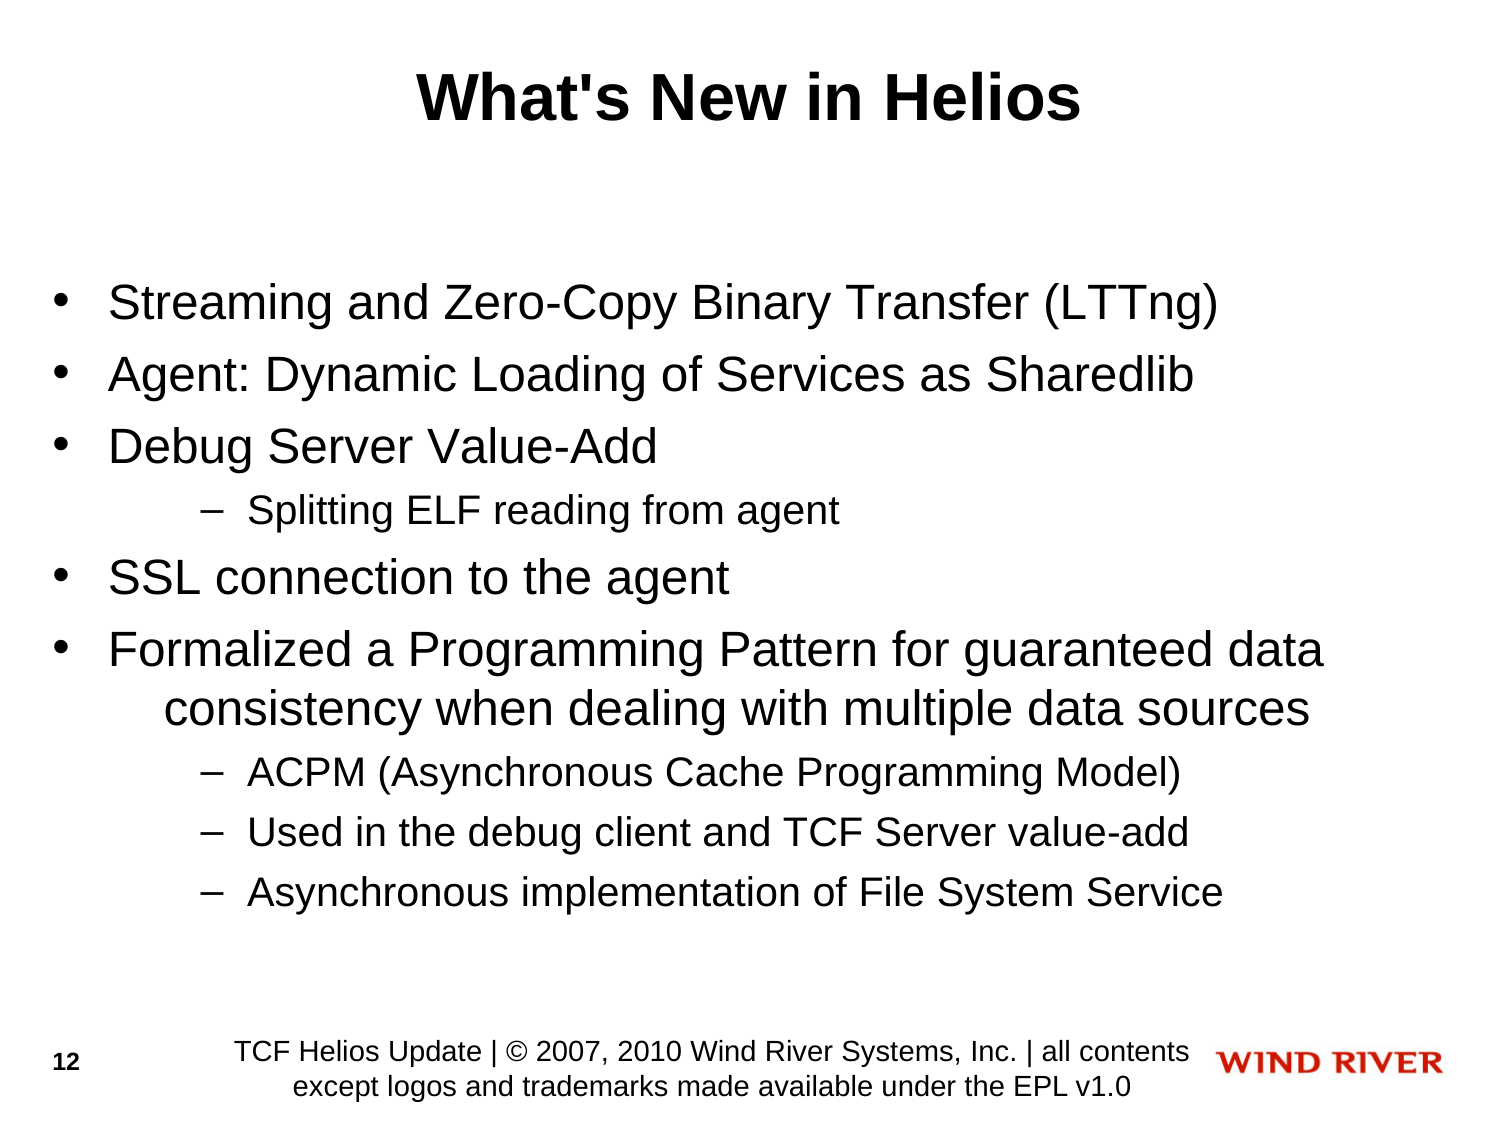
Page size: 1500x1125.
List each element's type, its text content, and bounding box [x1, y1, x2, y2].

text_box [37, 1037, 187, 1113]
text_box TCF Helios Update | © 2007, 2010 Wind River Systems, Inc. | all contents except logos and trademarks made available under the EPL v1.0 [187, 1025, 1238, 1125]
title What's New in Helios [37, 37, 1463, 151]
list Streaming and Zero-Copy Binary Transfer (LTTng) Agent: Dynamic Loading of Services as Sharedlib Debug Server Value-Add Splitting ELF reading from agent SSL connection to the agent Formalized a Programming Pattern for guaranteed data consistency when dealing with multiple data sources ACPM (Asynchronous Cache Programming Model) Used in the debug client and TCF Server value-add Asynchronous implementation of File System Service [37, 262, 1463, 930]
